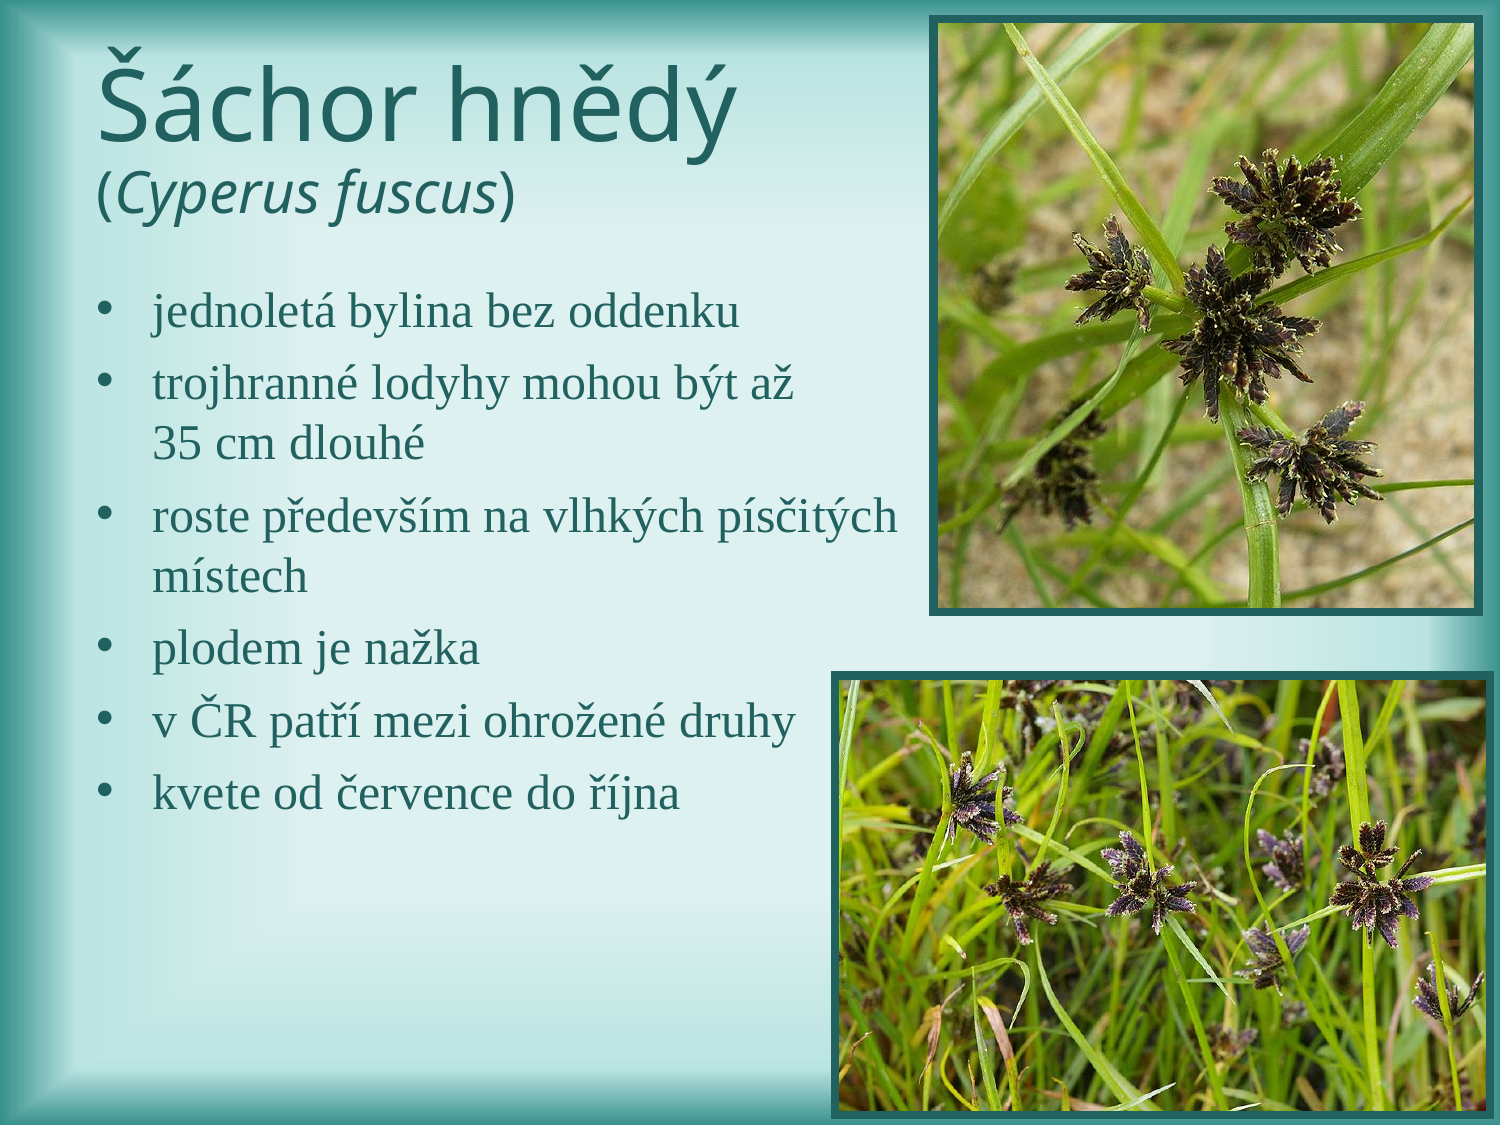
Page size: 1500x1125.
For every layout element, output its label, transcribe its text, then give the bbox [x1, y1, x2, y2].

picture [0, 0, 1500, 1125]
text_box Šáchor hnědý (Cyperus fuscus) [81, 46, 929, 235]
text_box jednoletá bylina bez oddenku trojhranné lodyhy mohou být až 35 cm dlouhé roste především na vlhkých písčitých místech plodem je nažka v ČR patří mezi ohrožené druhy kvete od července do října [81, 269, 973, 1032]
